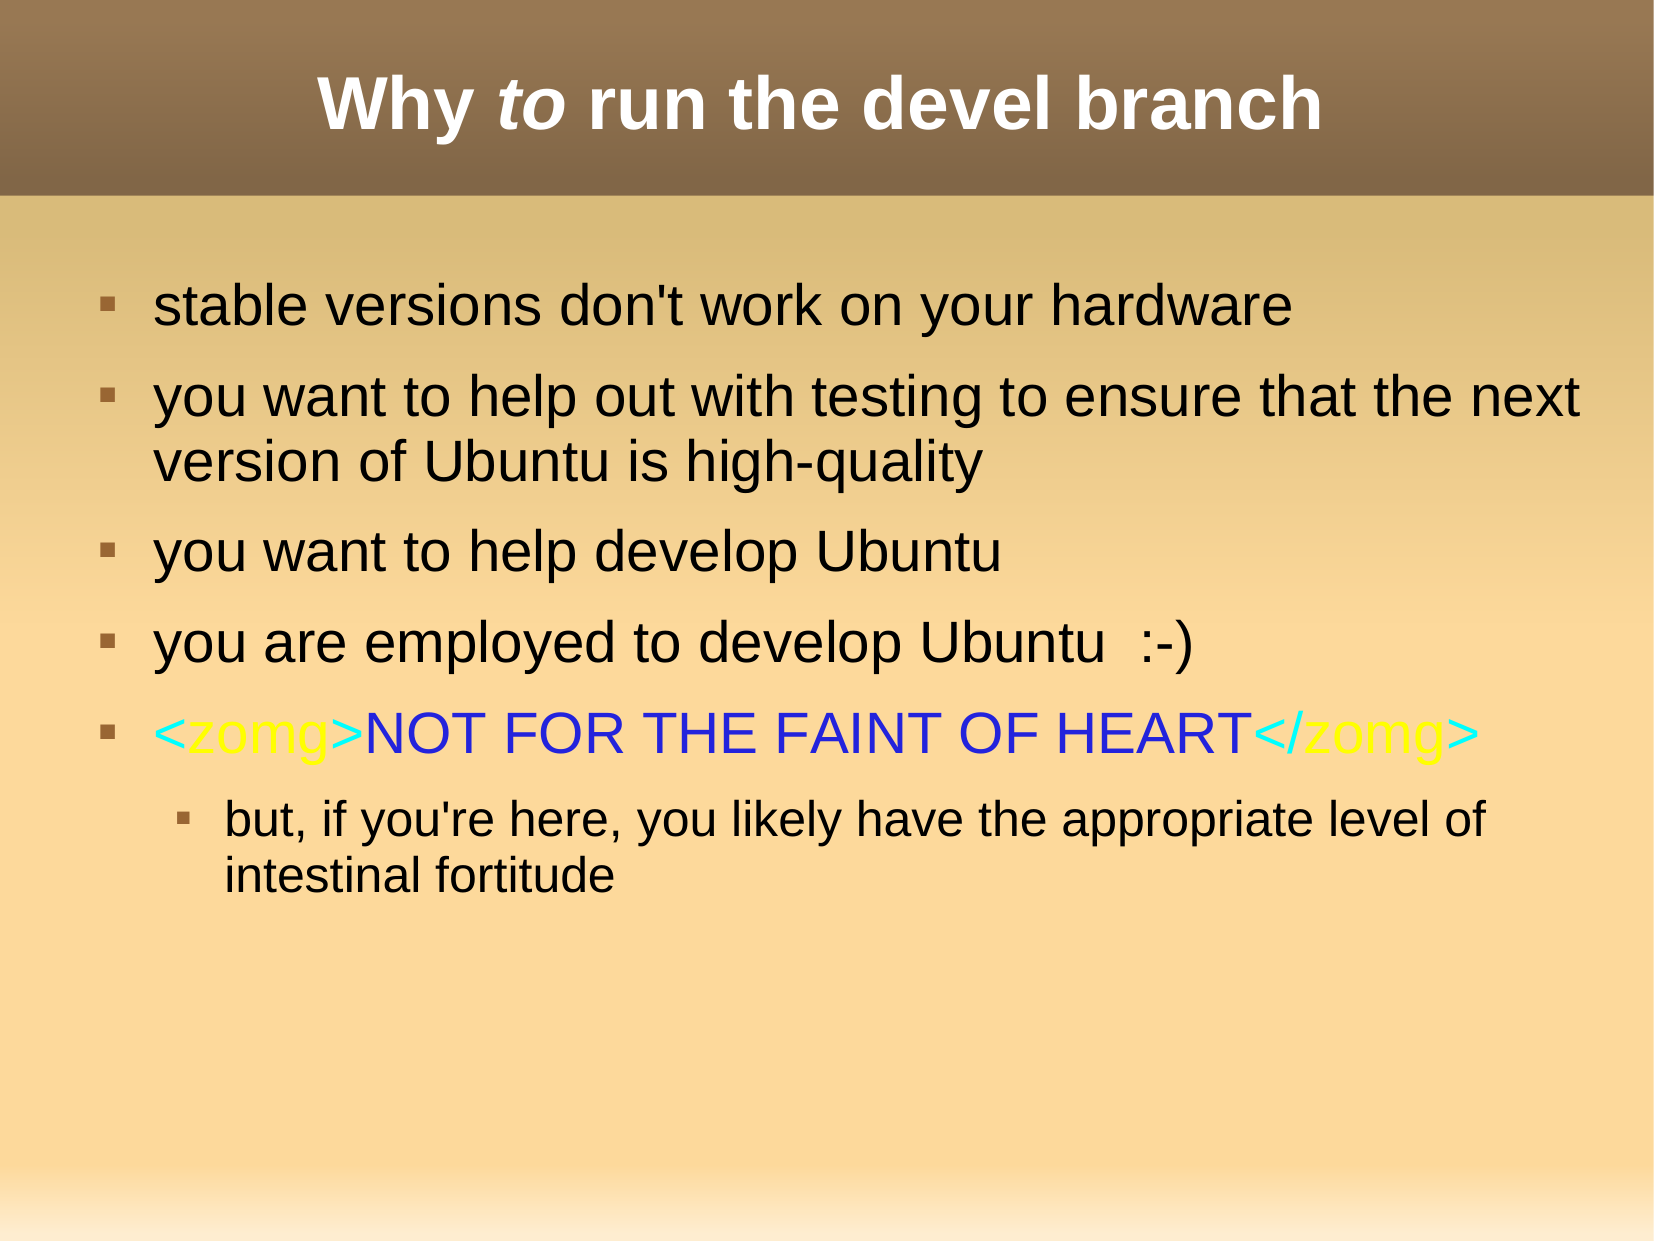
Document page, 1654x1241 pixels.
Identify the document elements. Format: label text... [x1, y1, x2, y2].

list stable versions don't work on your hardware you want to help out with testing to ensure that the next version of Ubuntu is high-quality you want to help develop Ubuntu you are employed to develop Ubuntu :-) <zomg>NOT FOR THE FAINT OF HEART</zomg> but, if you're here, you likely have the appropriate level of intestinal fortitude [82, 272, 1595, 1077]
title Why to run the devel branch [76, 7, 1565, 200]
picture [0, 0, 1654, 1241]
